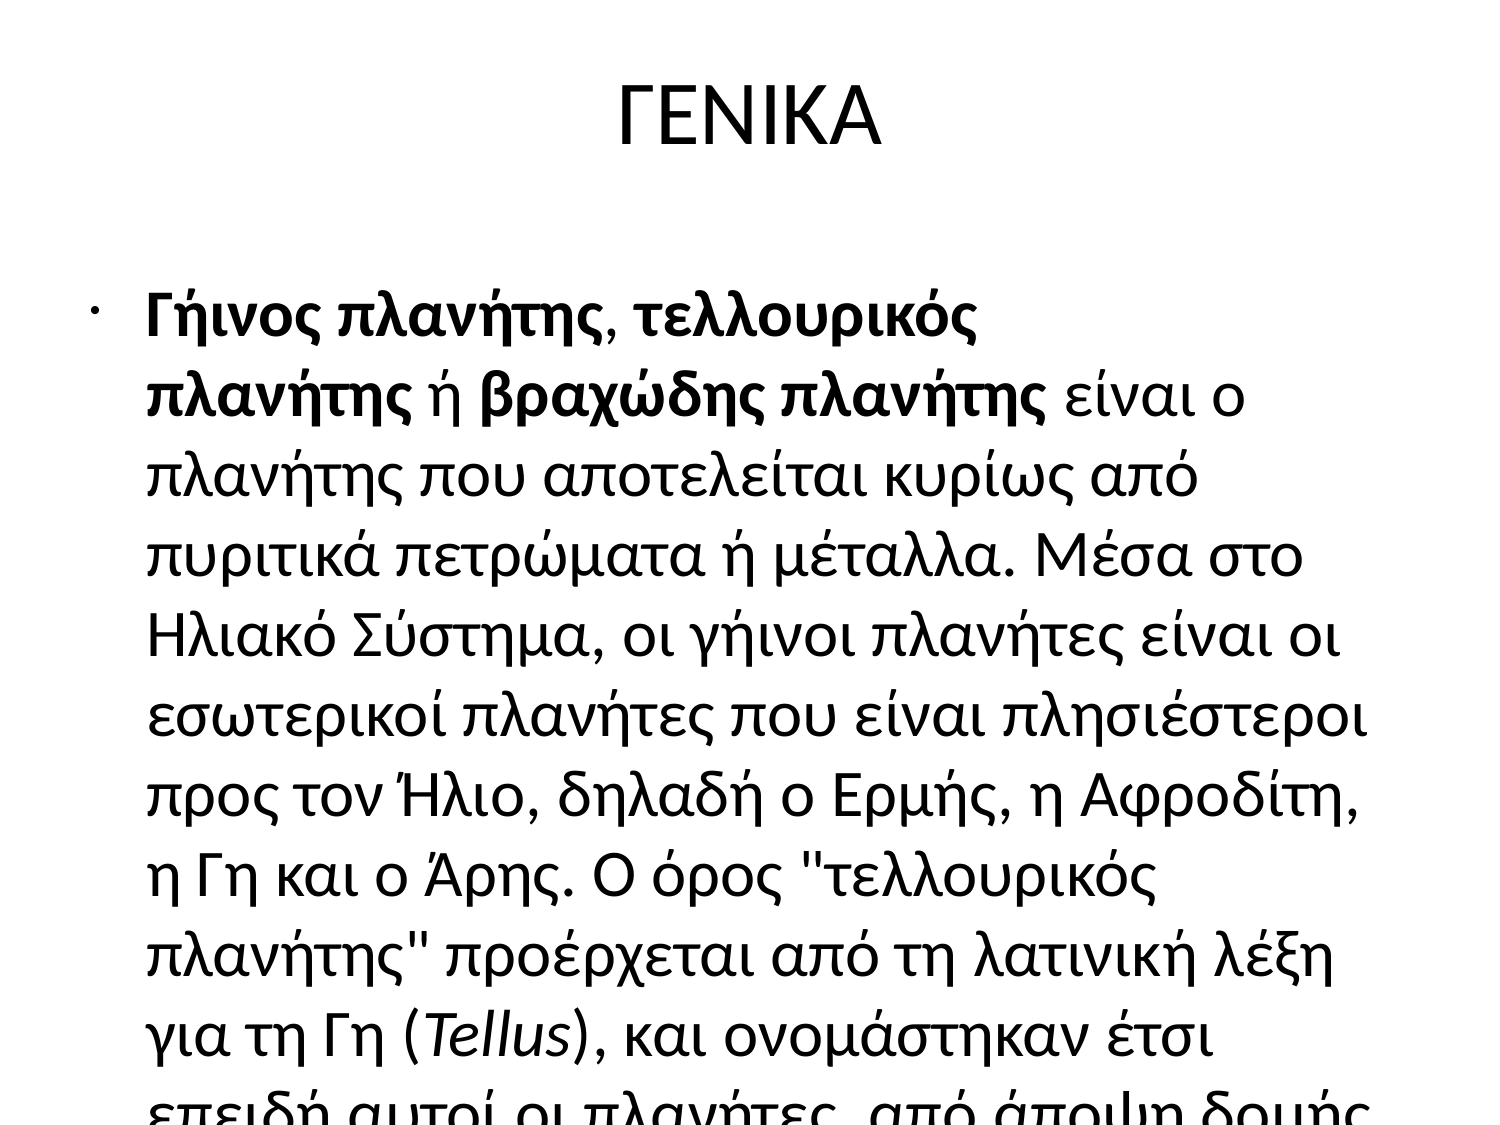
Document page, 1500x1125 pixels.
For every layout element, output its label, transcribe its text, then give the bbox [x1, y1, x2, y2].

title ΓΕΝΙΚΑ [75, 45, 1425, 233]
list Γήινος πλανήτης, τελλουρικός πλανήτης ή βραχώδης πλανήτης είναι ο πλανήτης που αποτελείται κυρίως από πυριτικά πετρώματα ή μέταλλα. Μέσα στο Ηλιακό Σύστημα, οι γήινοι πλανήτες είναι οι εσωτερικοί πλανήτες που είναι πλησιέστεροι προς τον Ήλιο, δηλαδή ο Ερμής, η Αφροδίτη, η Γη και ο Άρης. Ο όρος "τελλουρικός πλανήτης" προέρχεται από τη λατινική λέξη για τη Γη (Tellus), και ονομάστηκαν έτσι επειδή αυτοί οι πλανήτες, από άποψη δομής, είναι "παρόμοιοι με τη Γη". Οι γήινοι πλανήτες έχουν σταθερή πλανητική επιφάνεια, κάνοντάς τους ουσιαστικά διαφορετικούς από τους μεγαλύτερους γιγάντιους πλανήτες, οι οποίοι αποτελούνται κυρίως από κάποιο συνδυασμό υδρογόνου, ηλίου και νερού που υπάρχει σε διάφορες φυσικές καταστάσεις. [75, 262, 1425, 1005]
